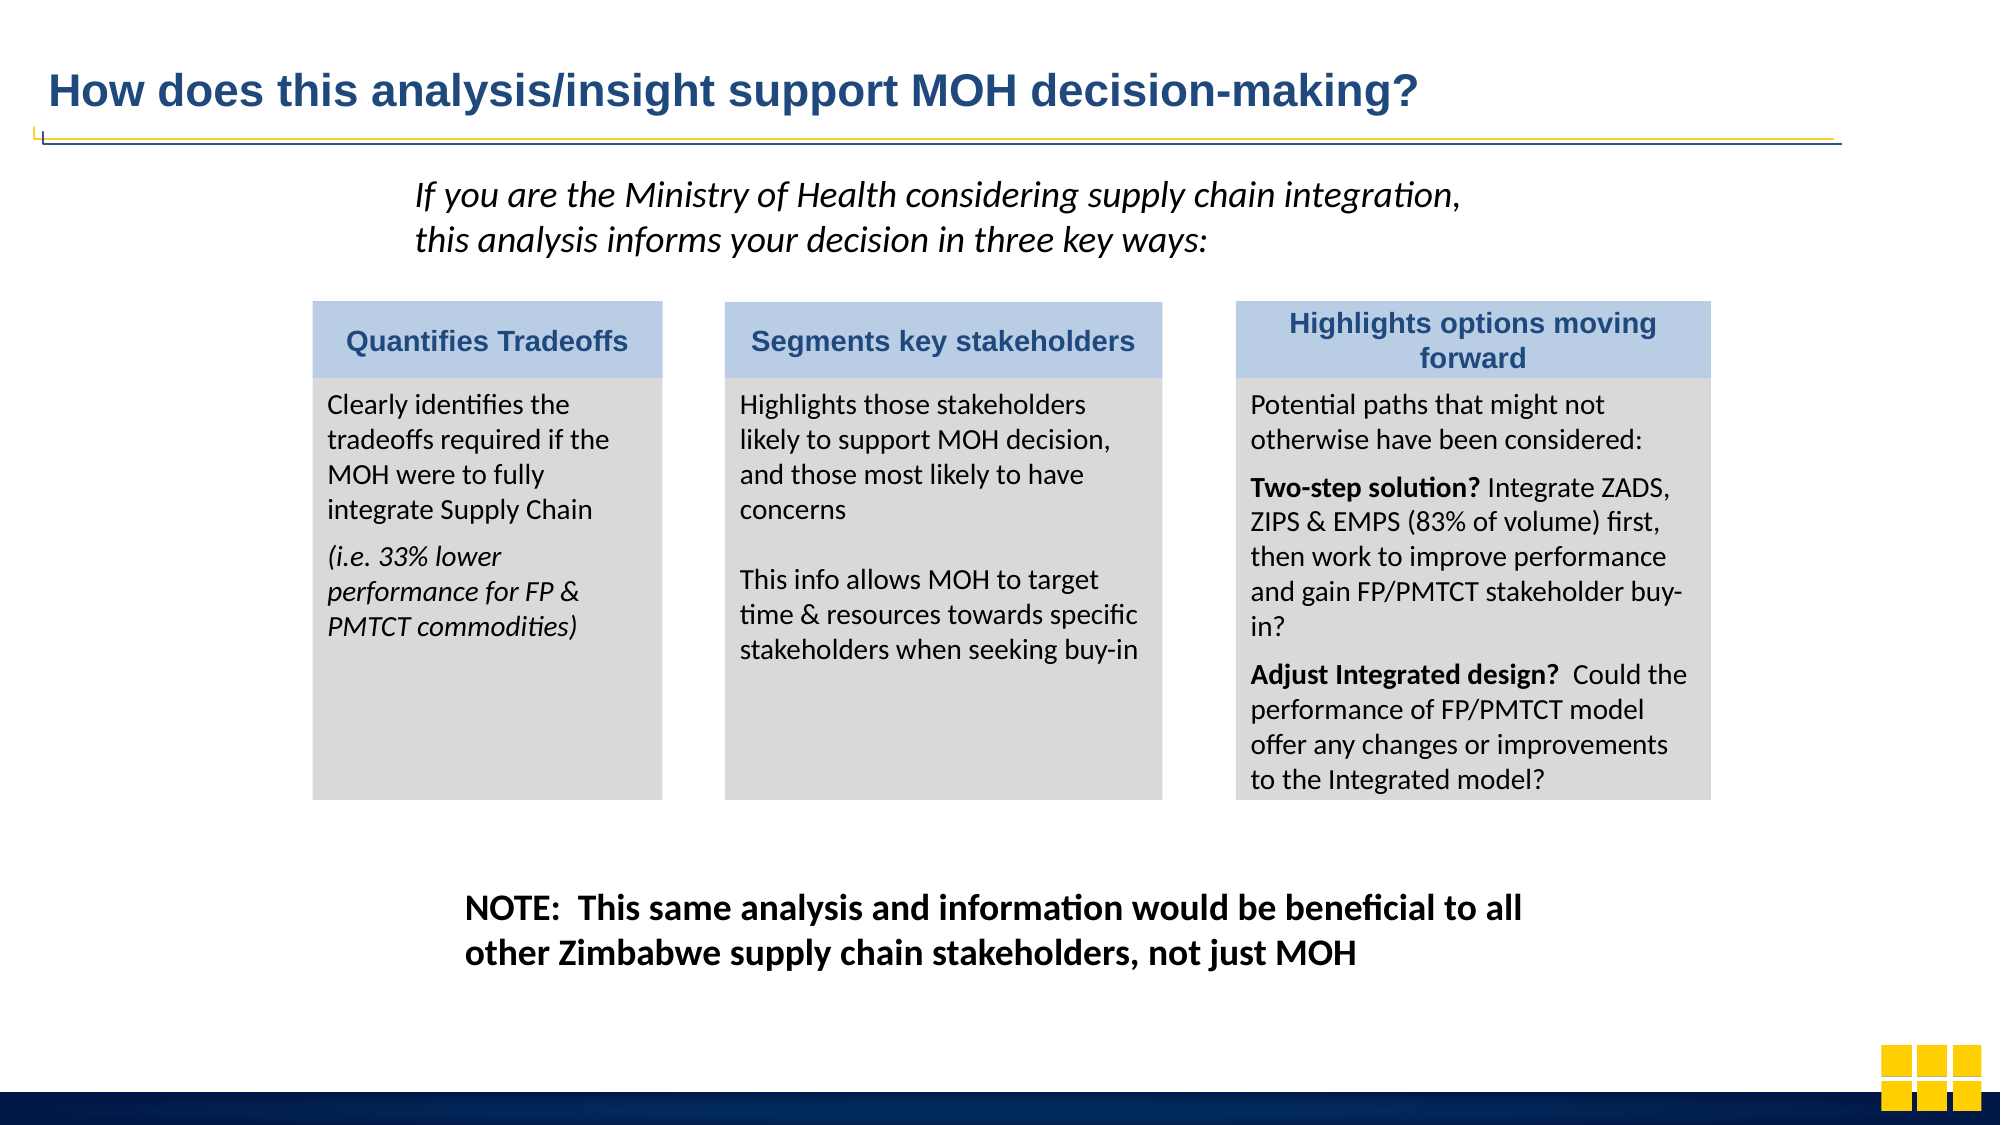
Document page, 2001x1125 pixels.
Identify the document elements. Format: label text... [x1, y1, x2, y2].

text_box Segments key stakeholders [724, 301, 1163, 379]
title How does this analysis/insight support MOH decision-making? [33, 36, 1834, 142]
text_box Potential paths that might not otherwise have been considered: Two-step solution? Integrate ZADS, ZIPS & EMPS (83% of volume) first, then work to improve performance and gain FP/PMTCT stakeholder buy-in? Adjust Integrated design? Could the performance of FP/PMTCT model offer any changes or improvements to the Integrated model? [1235, 379, 1711, 800]
text_box Highlights those stakeholders likely to support MOH decision, and those most likely to have concerns This info allows MOH to target time & resources towards specific stakeholders when seeking buy-in [724, 379, 1163, 800]
text_box Quantifies Tradeoffs [312, 301, 663, 379]
text_box NOTE: This same analysis and information would be beneficial to all other Zimbabwe supply chain stakeholders, not just MOH [450, 875, 1550, 981]
text_box Highlights options moving forward [1235, 301, 1711, 379]
picture [0, 1092, 2000, 1125]
text_box If you are the Ministry of Health considering supply chain integration, this analysis informs your decision in three key ways: [399, 162, 1525, 268]
text_box Clearly identifies the tradeoffs required if the MOH were to fully integrate Supply Chain (i.e. 33% lower performance for FP & PMTCT commodities) [312, 379, 663, 800]
